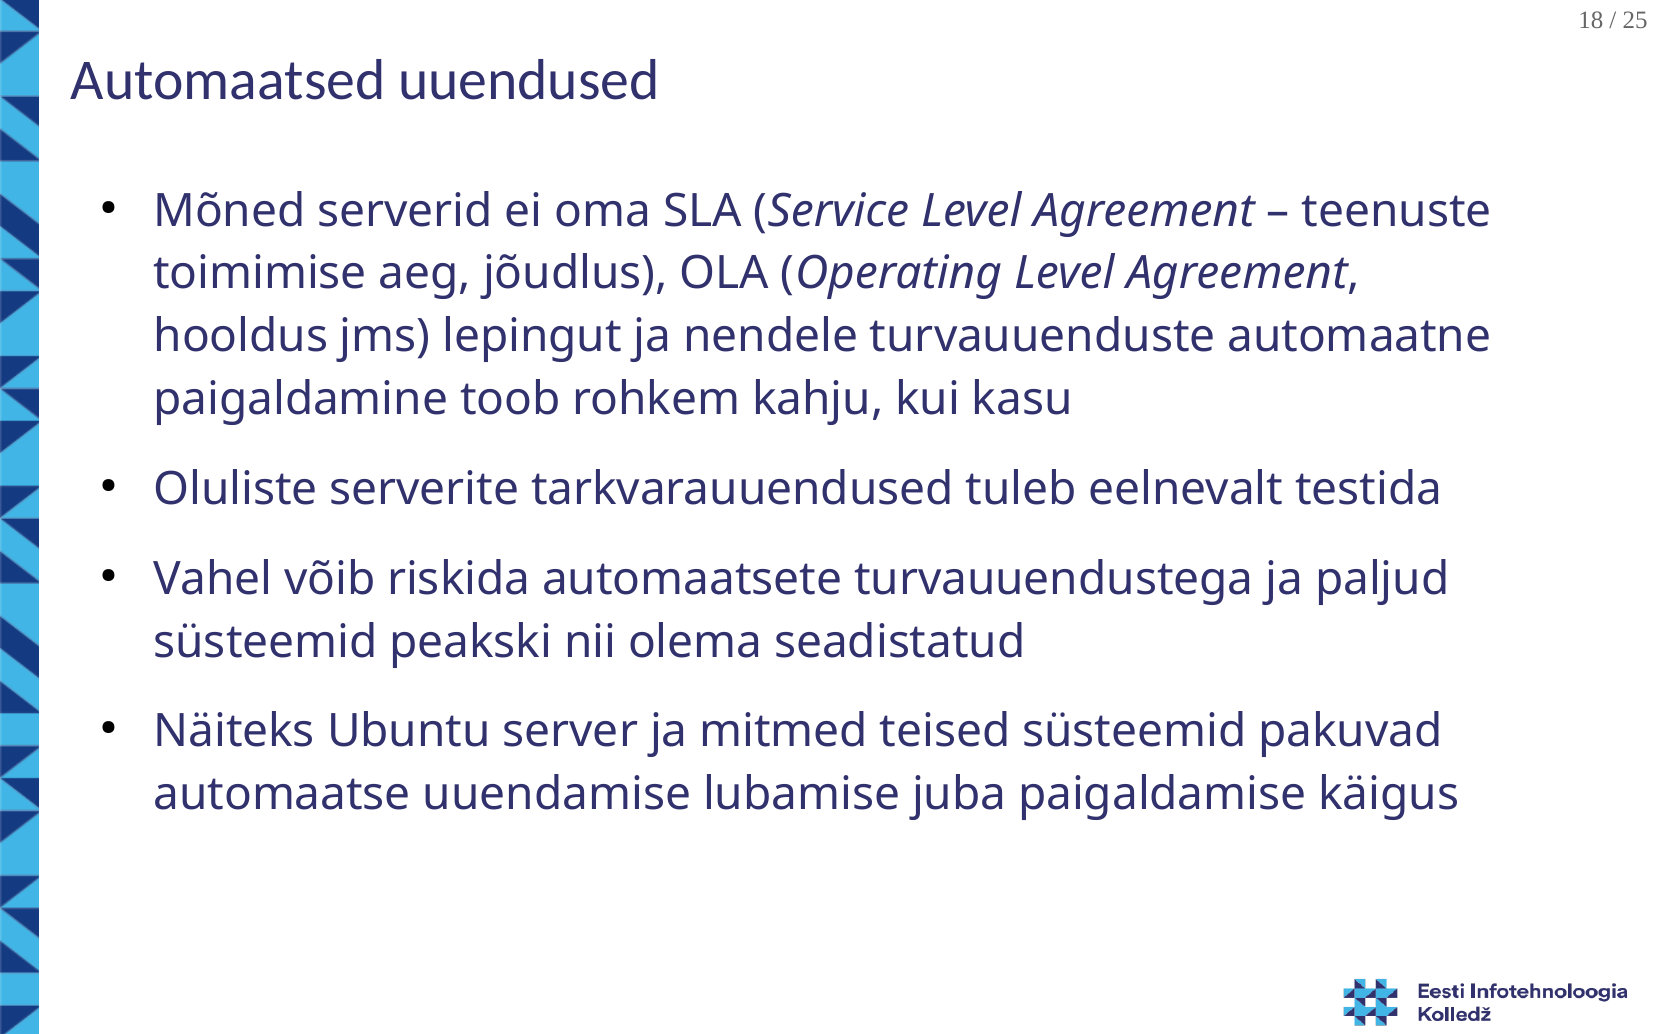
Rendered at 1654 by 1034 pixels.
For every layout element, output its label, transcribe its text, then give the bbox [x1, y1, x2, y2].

list Mõned serverid ei oma SLA (Service Level Agreement – teenuste toimimise aeg, jõudlus), OLA (Operating Level Agreement, hooldus jms) lepingut ja nendele turvauuenduste automaatne paigaldamine toob rohkem kahju, kui kasu Oluliste serverite tarkvarauuendused tuleb eelnevalt testida Vahel võib riskida automaatsete turvauuendustega ja paljud süsteemid peakski nii olema seadistatud Näiteks Ubuntu server ja mitmed teised süsteemid pakuvad automaatse uuendamise lubamise juba paigaldamise käigus [82, 176, 1538, 920]
title Automaatsed uuendused [70, 41, 1630, 130]
